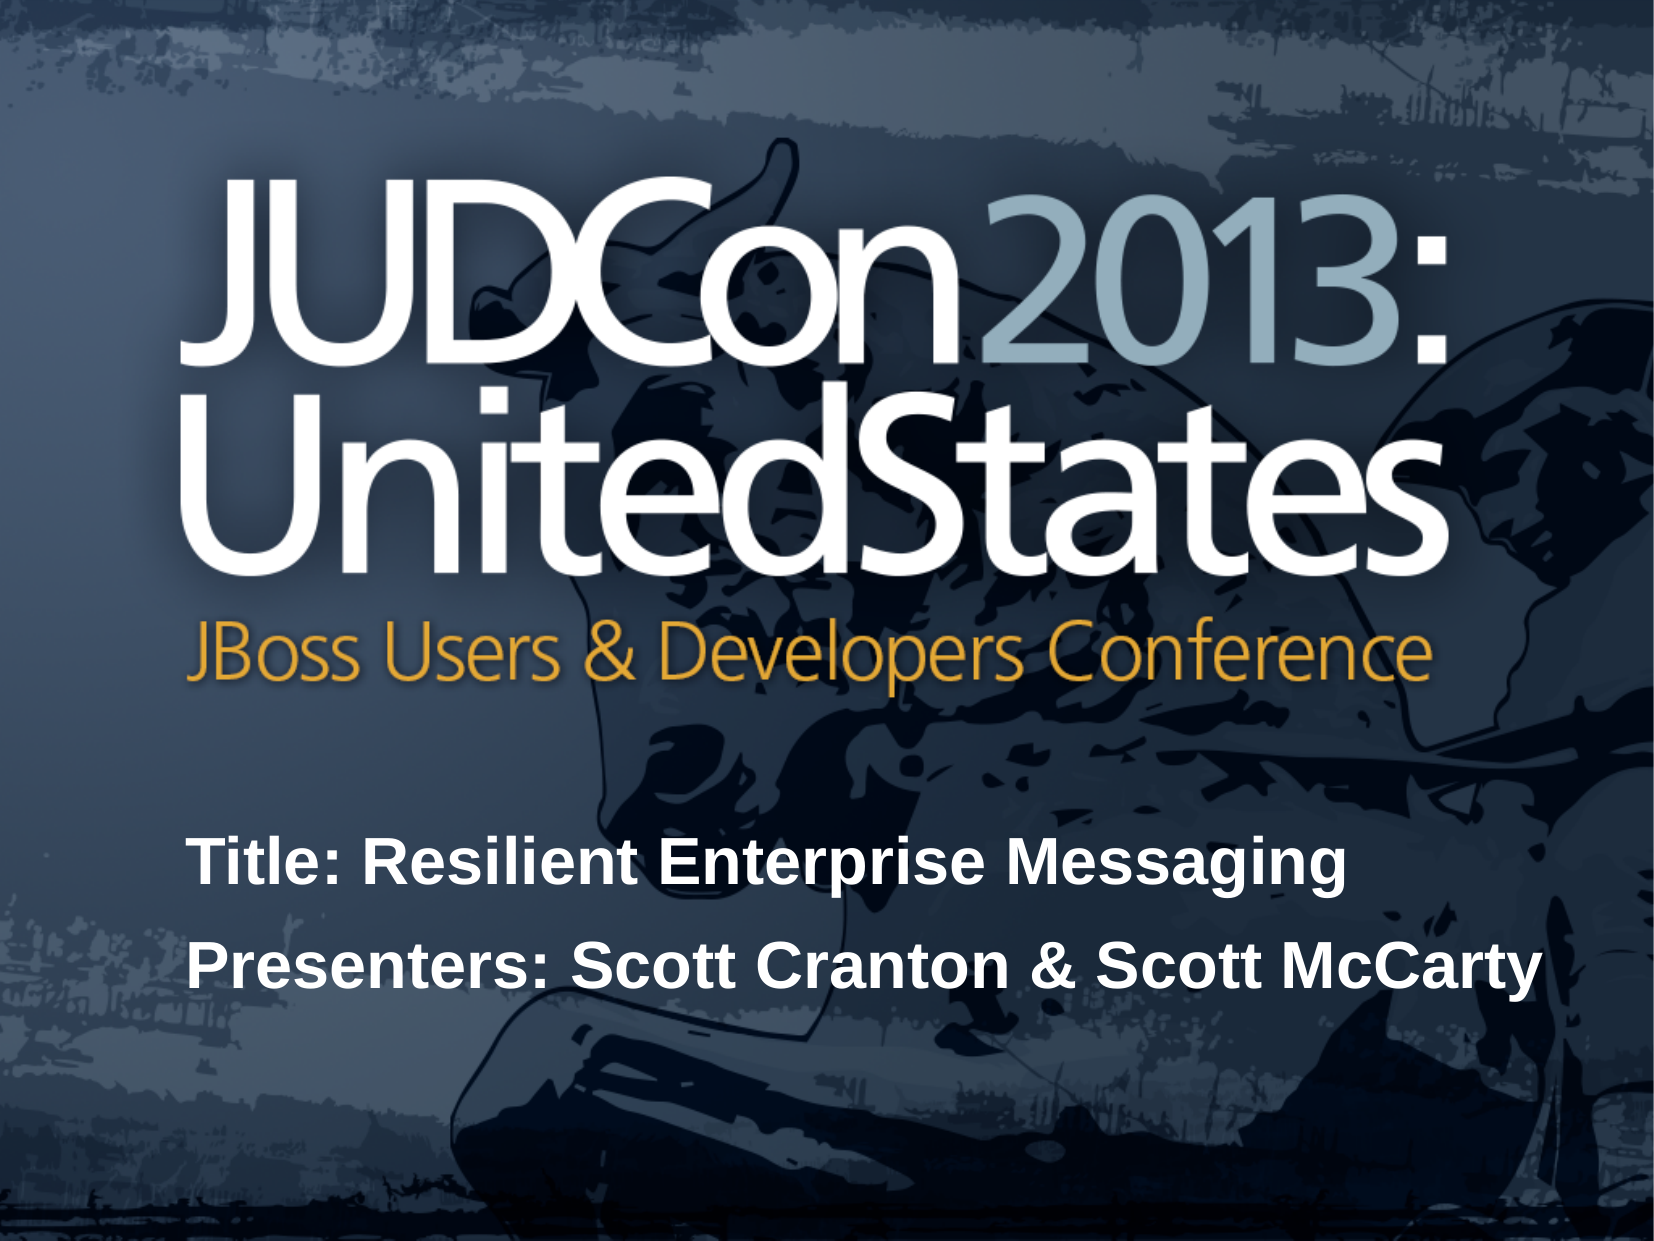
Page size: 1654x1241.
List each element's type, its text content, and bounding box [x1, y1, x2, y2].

list Title: Resilient Enterprise Messaging Presenters: Scott Cranton & Scott McCarty [185, 824, 1607, 1168]
picture [0, 0, 1654, 1241]
